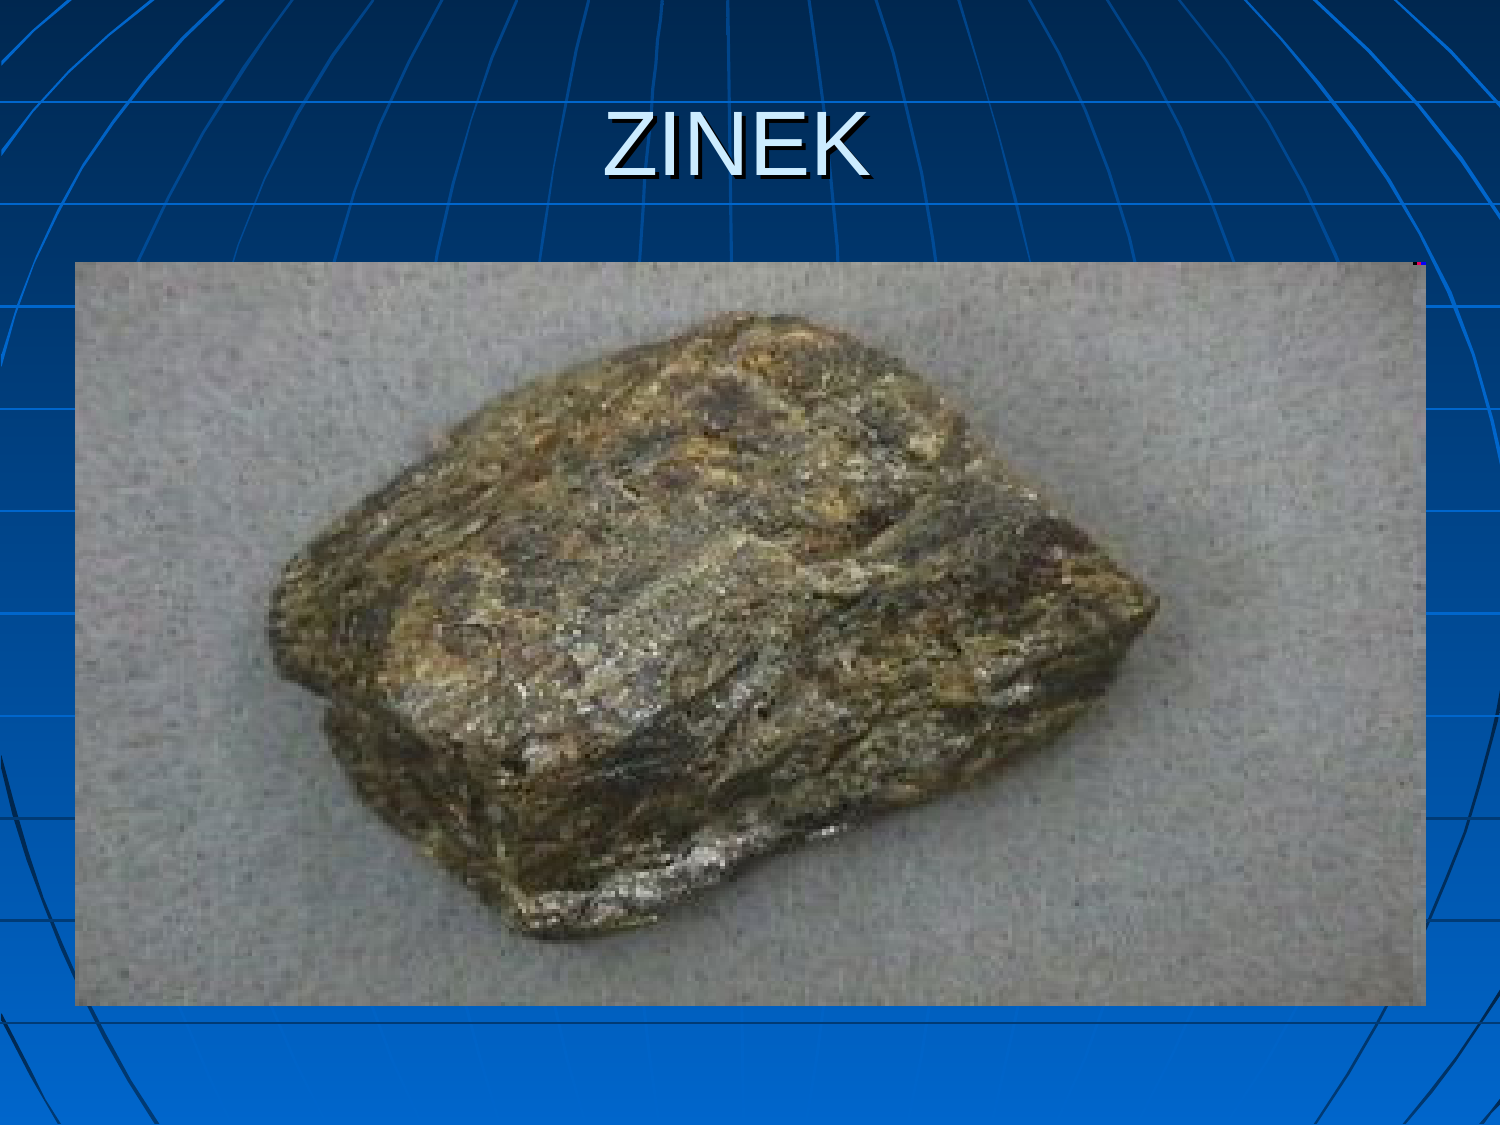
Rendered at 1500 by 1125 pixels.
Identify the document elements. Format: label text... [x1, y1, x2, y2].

picture [75, 262, 1426, 1006]
title ZINEK [75, 45, 1426, 233]
